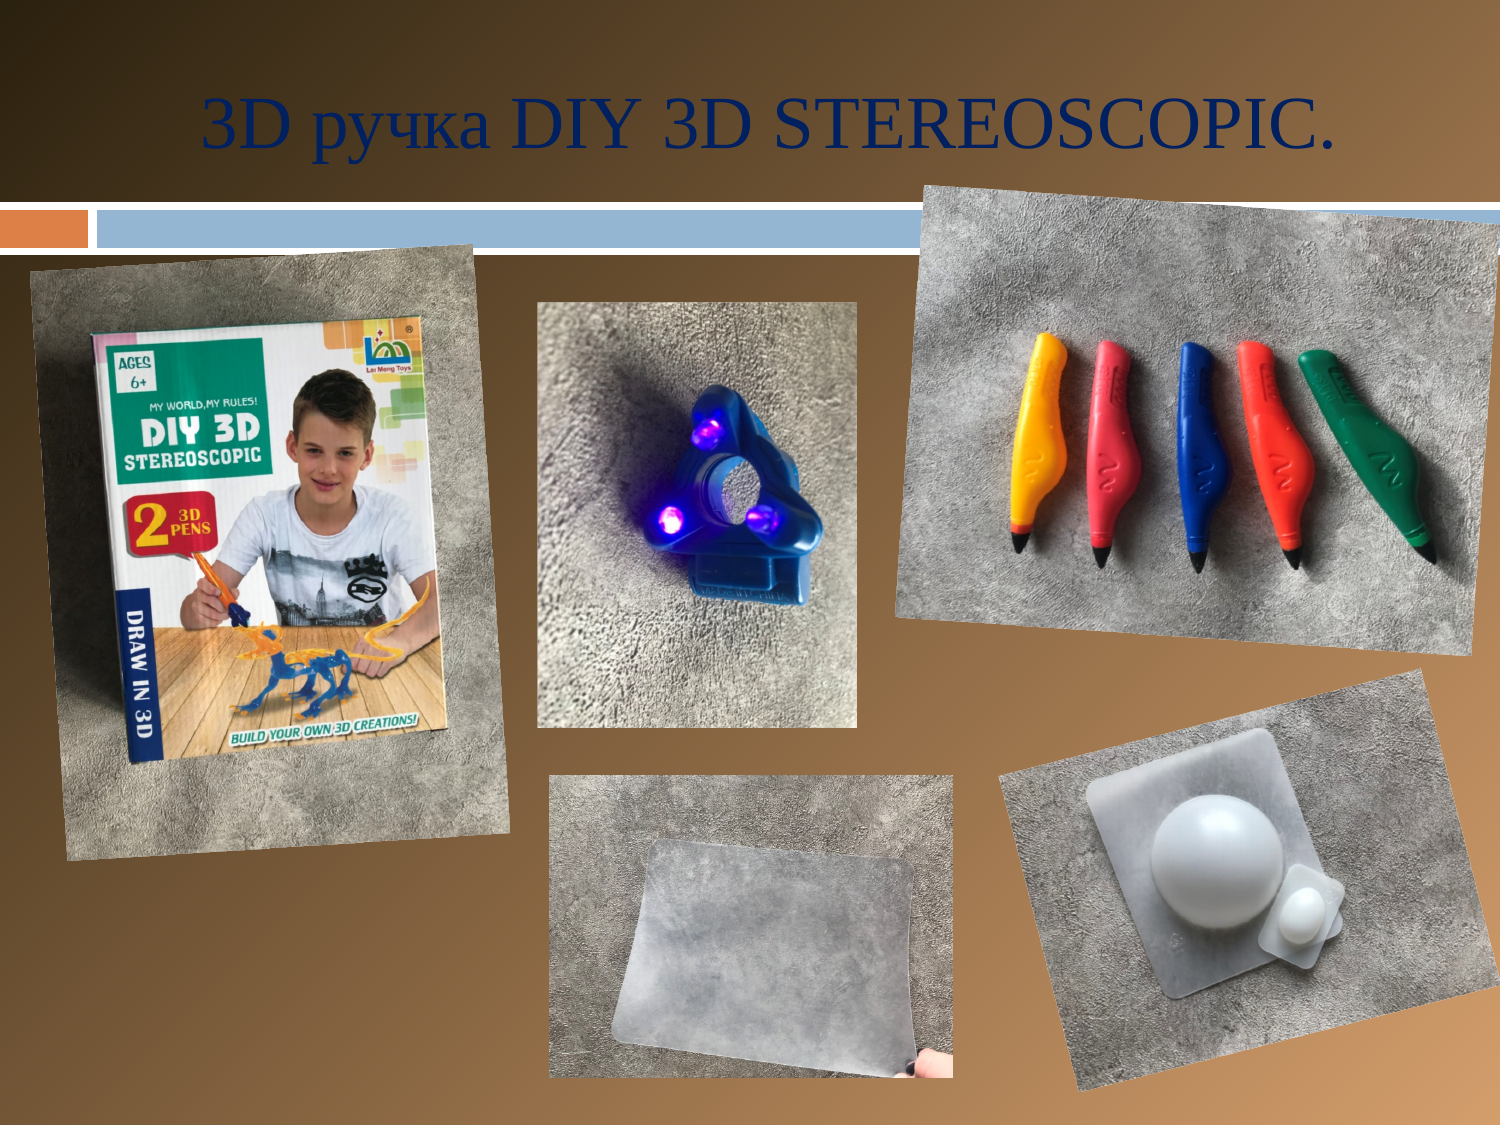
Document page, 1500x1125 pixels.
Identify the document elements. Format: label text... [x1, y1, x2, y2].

picture [998, 668, 1500, 1092]
title 3D ручка DIY 3D STEREOSCOPIC. [100, 37, 1438, 201]
picture [29, 243, 510, 862]
picture [549, 775, 953, 1078]
picture [537, 302, 857, 728]
picture [894, 184, 1500, 656]
